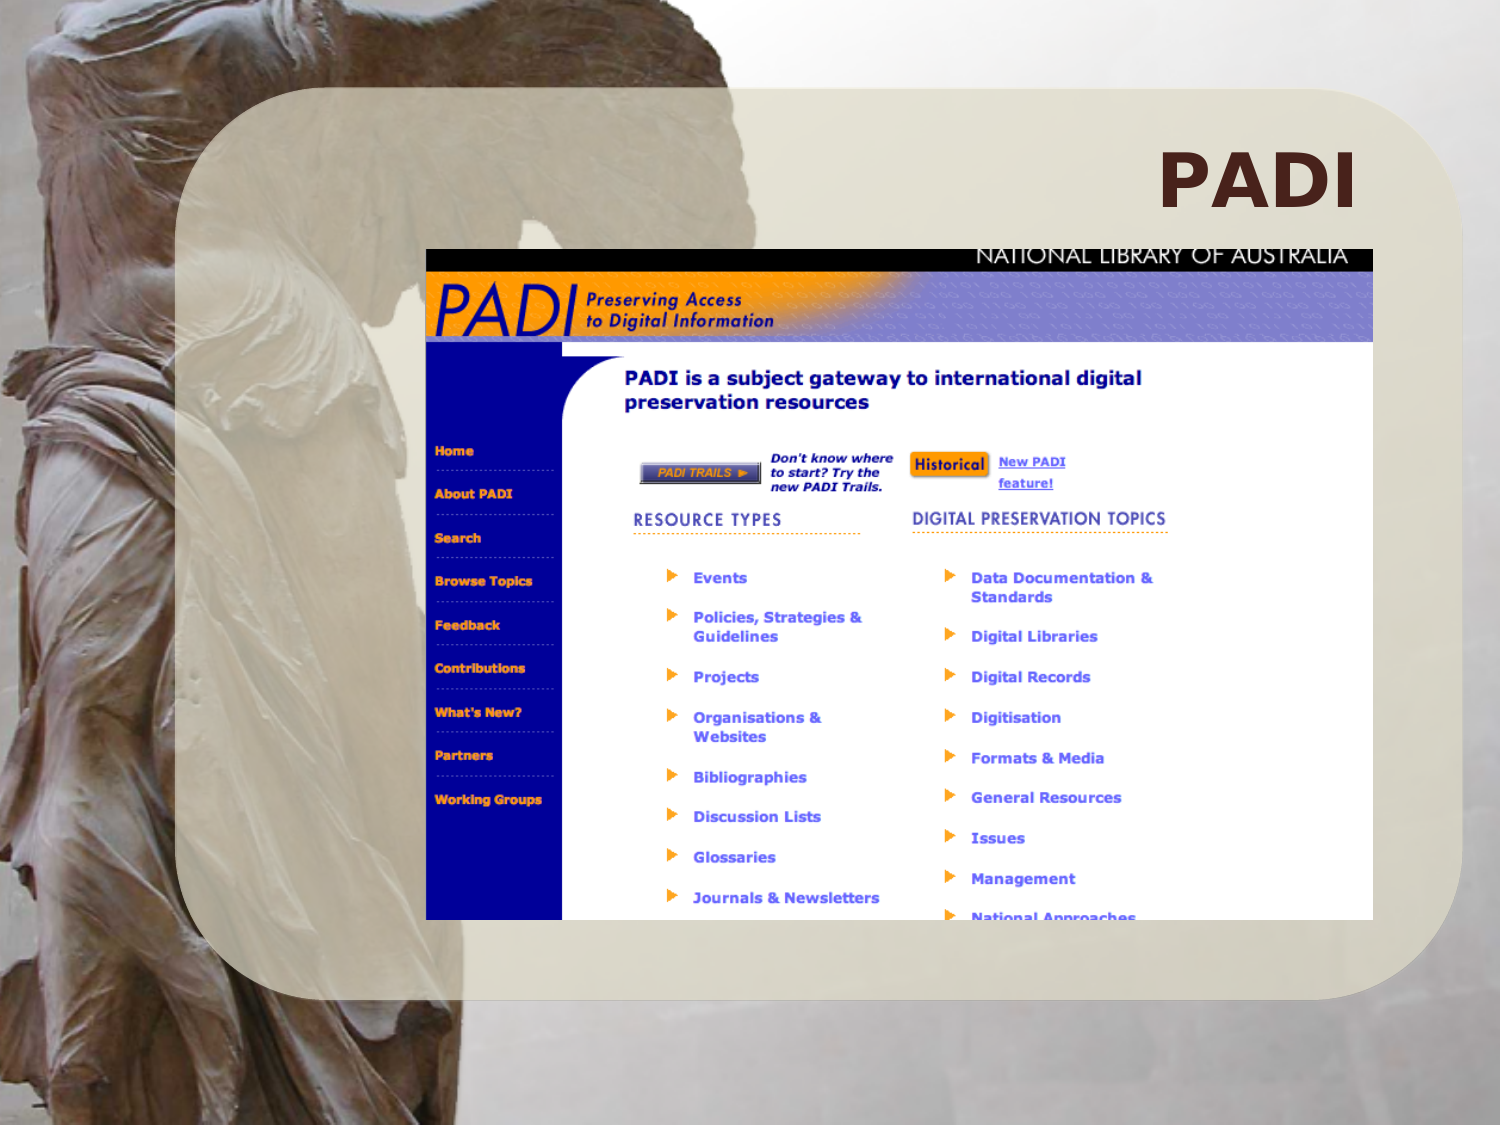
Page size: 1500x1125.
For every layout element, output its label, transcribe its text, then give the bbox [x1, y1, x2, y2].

picture [0, 0, 1500, 1125]
title PADI [200, 87, 1375, 276]
